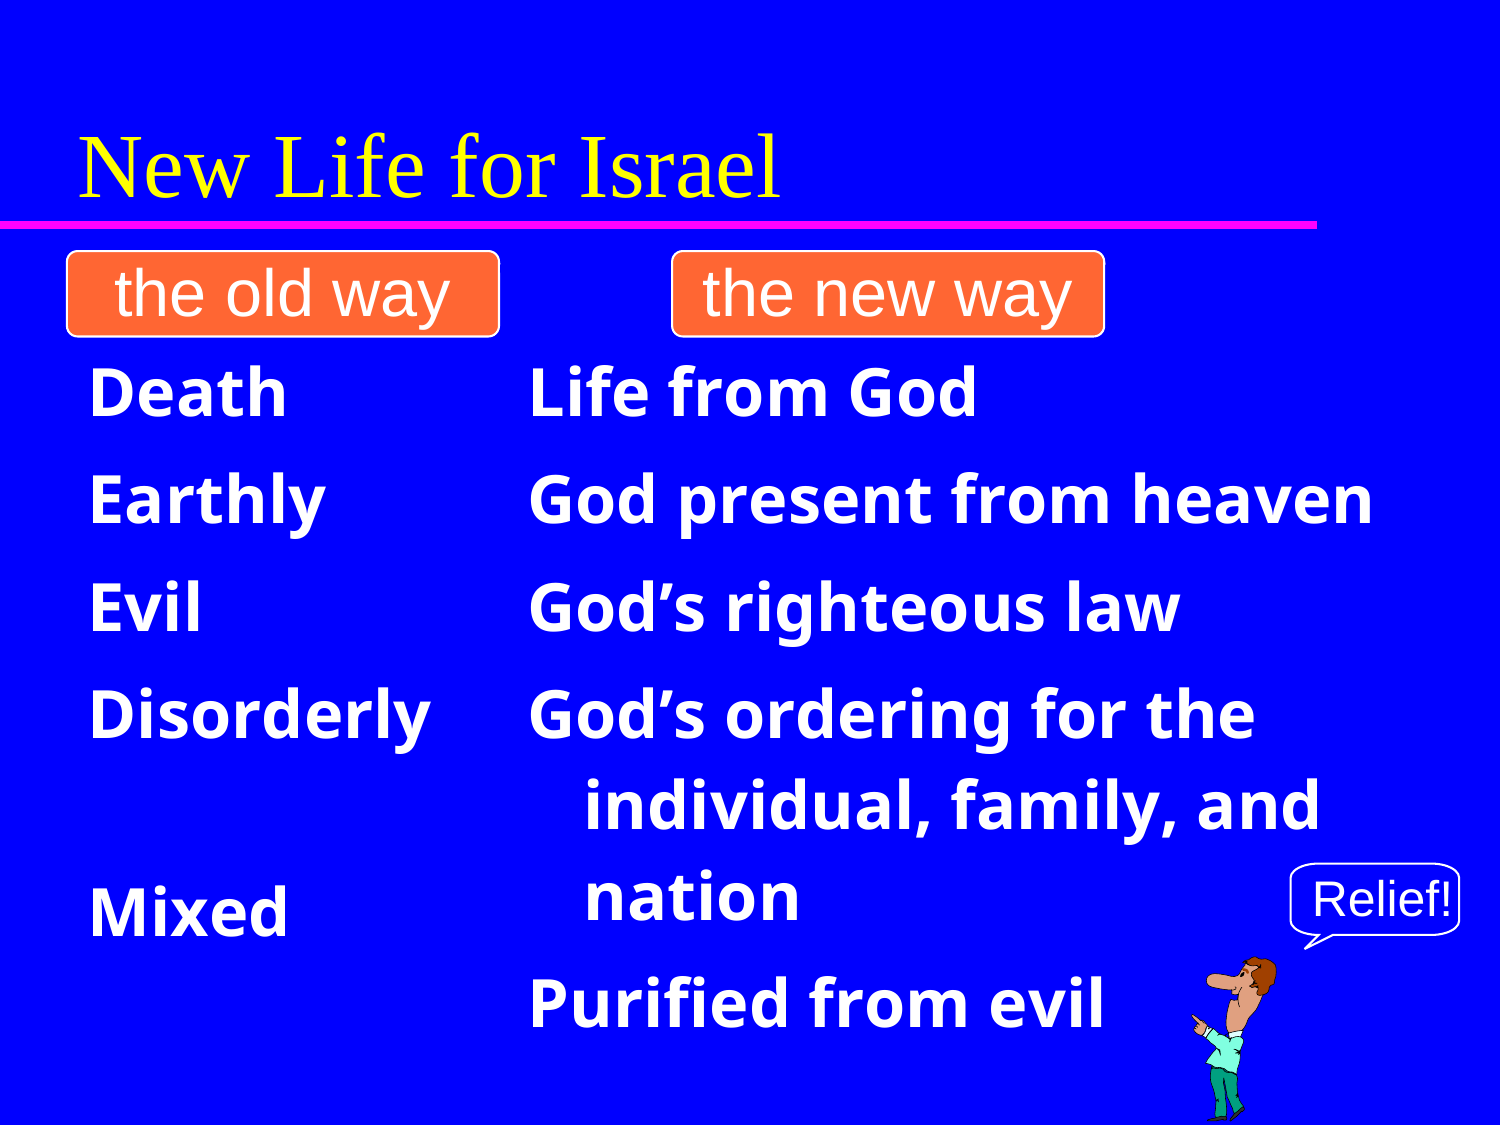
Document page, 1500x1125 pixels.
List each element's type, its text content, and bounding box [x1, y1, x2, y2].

text_box the old way [66, 251, 500, 337]
list Death Earthly Evil Disorderly Mixed [72, 337, 689, 1013]
list Life from God God present from heaven God’s righteous law God’s ordering for the individual, family, and nation Purified from evil [689, 337, 1500, 1013]
chart [1190, 956, 1278, 1122]
text_box the new way [672, 251, 1105, 337]
text_box Relief! [1290, 863, 1460, 950]
title New Life for Israel [62, 43, 1338, 225]
